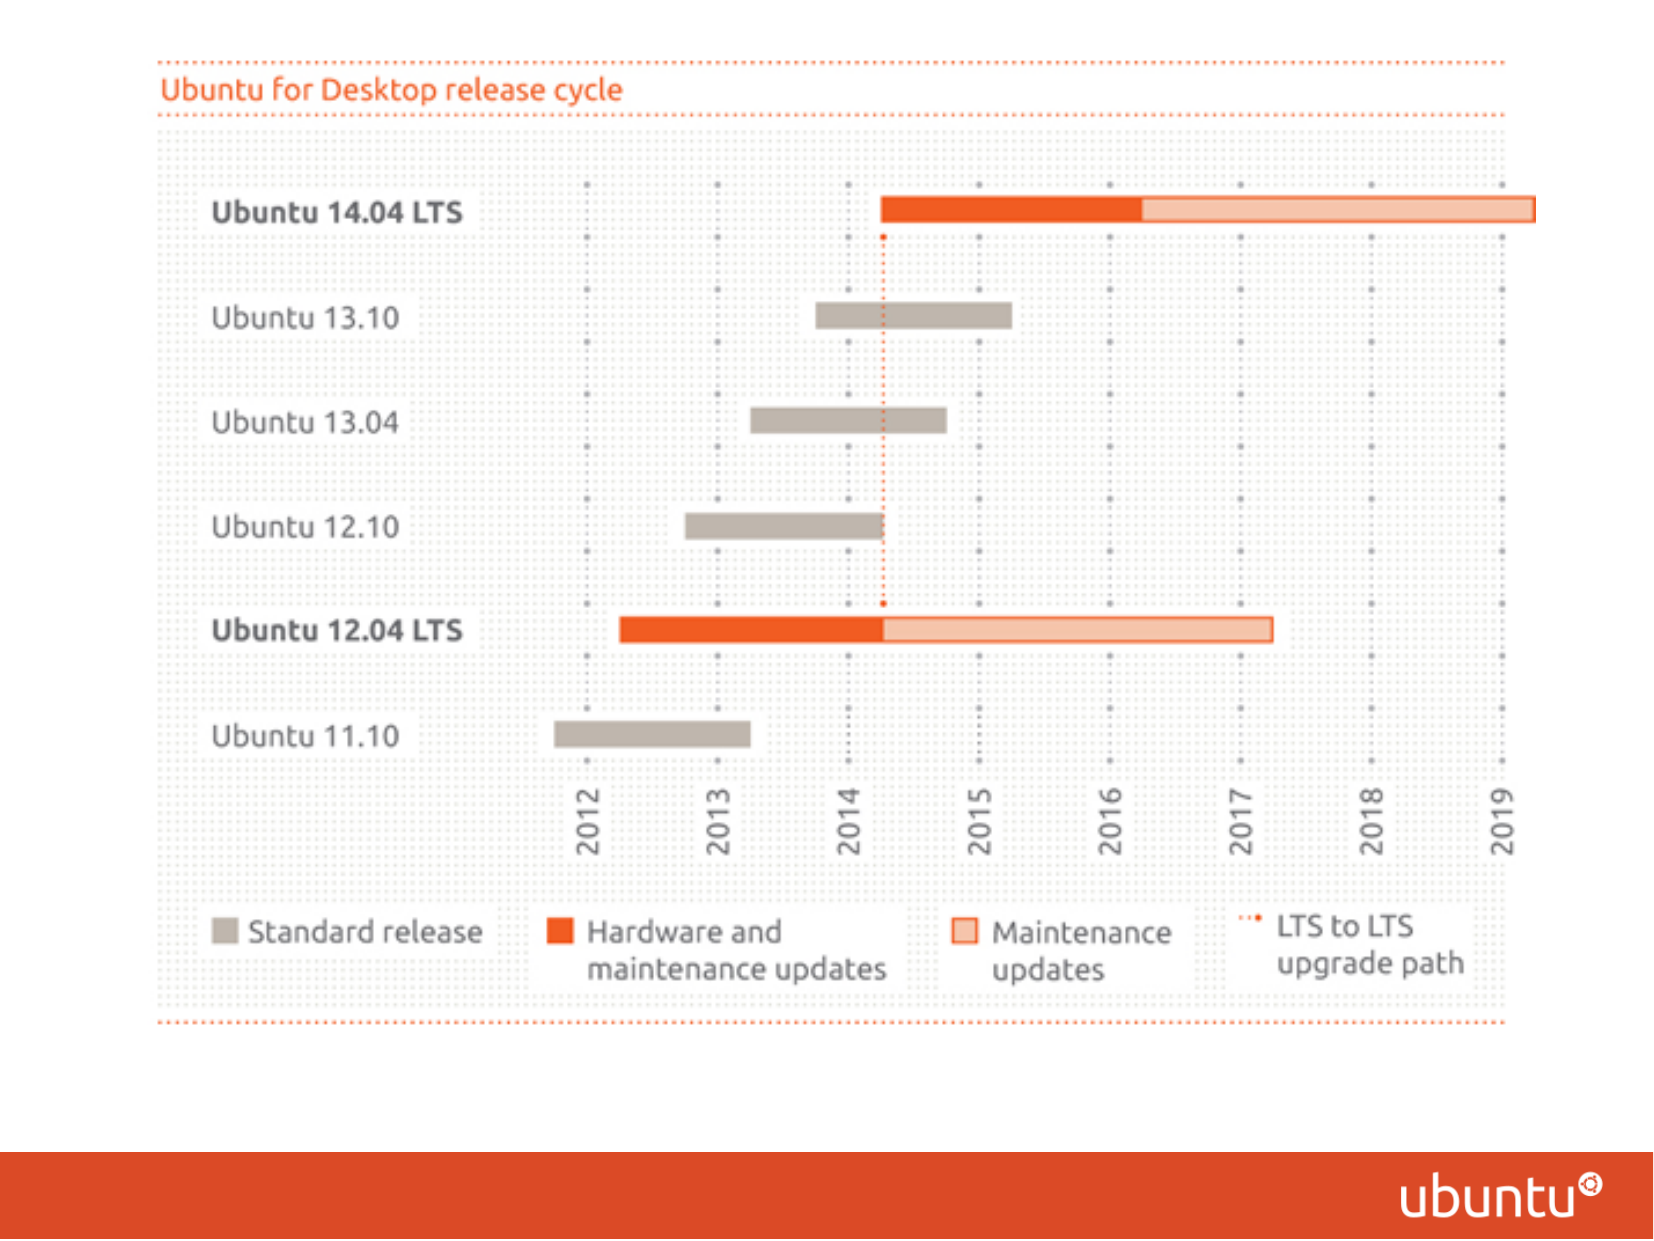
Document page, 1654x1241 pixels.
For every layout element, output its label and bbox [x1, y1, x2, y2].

picture [0, 1152, 1654, 1239]
picture [147, 50, 1536, 1034]
